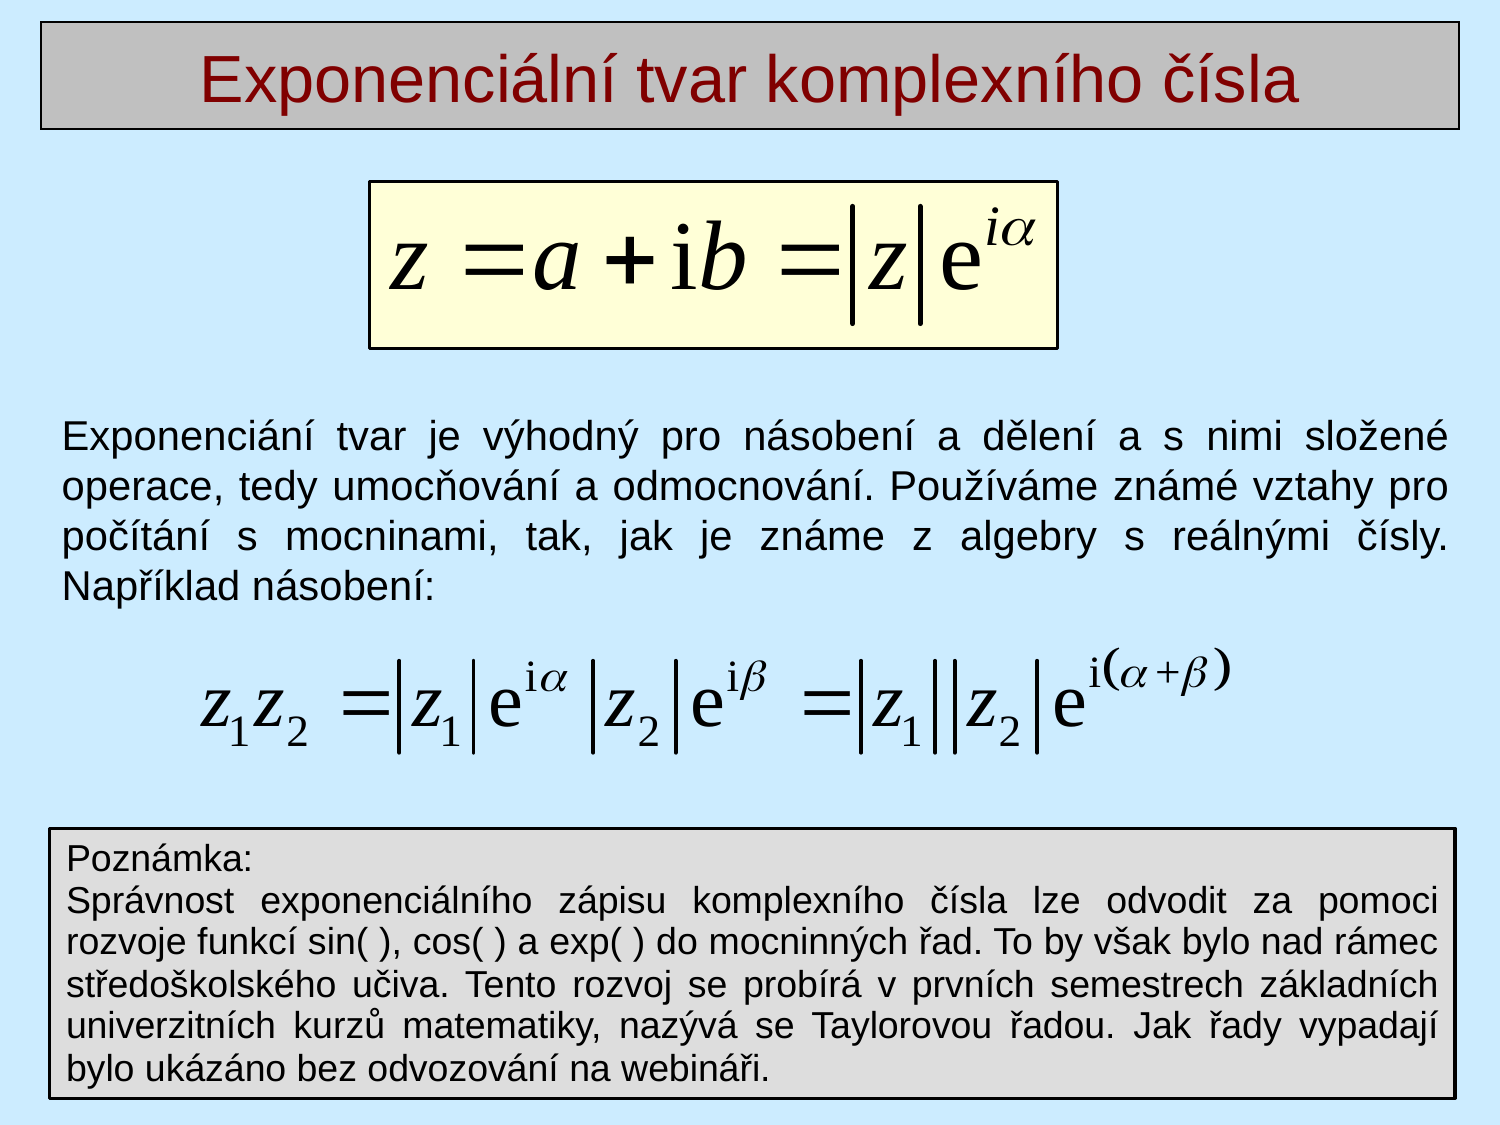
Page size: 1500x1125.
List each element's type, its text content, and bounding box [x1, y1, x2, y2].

picture [370, 182, 1057, 348]
title Exponenciální tvar komplexního čísla [41, 22, 1459, 129]
text_box Poznámka: Správnost exponenciálního zápisu komplexního čísla lze odvodit za pomoci rozvoje funkcí sin( ), cos( ) a exp( ) do mocninných řad. To by však bylo nad rámec středoškolského učiva. Tento rozvoj se probírá v prvních semestrech základních univerzitních kurzů matematiky, nazývá se Taylorovou řadou. Jak řady vypadají bylo ukázáno bez odvozování na webináři. [49, 828, 1456, 1099]
text_box Exponenciání tvar je výhodný pro násobení a dělení a s nimi složené operace, tedy umocňování a odmocnování. Používáme známé vztahy pro počítání s mocninami, tak, jak je známe z algebry s reálnými čísly. Například násobení: [46, 401, 1465, 656]
picture [185, 635, 1244, 772]
